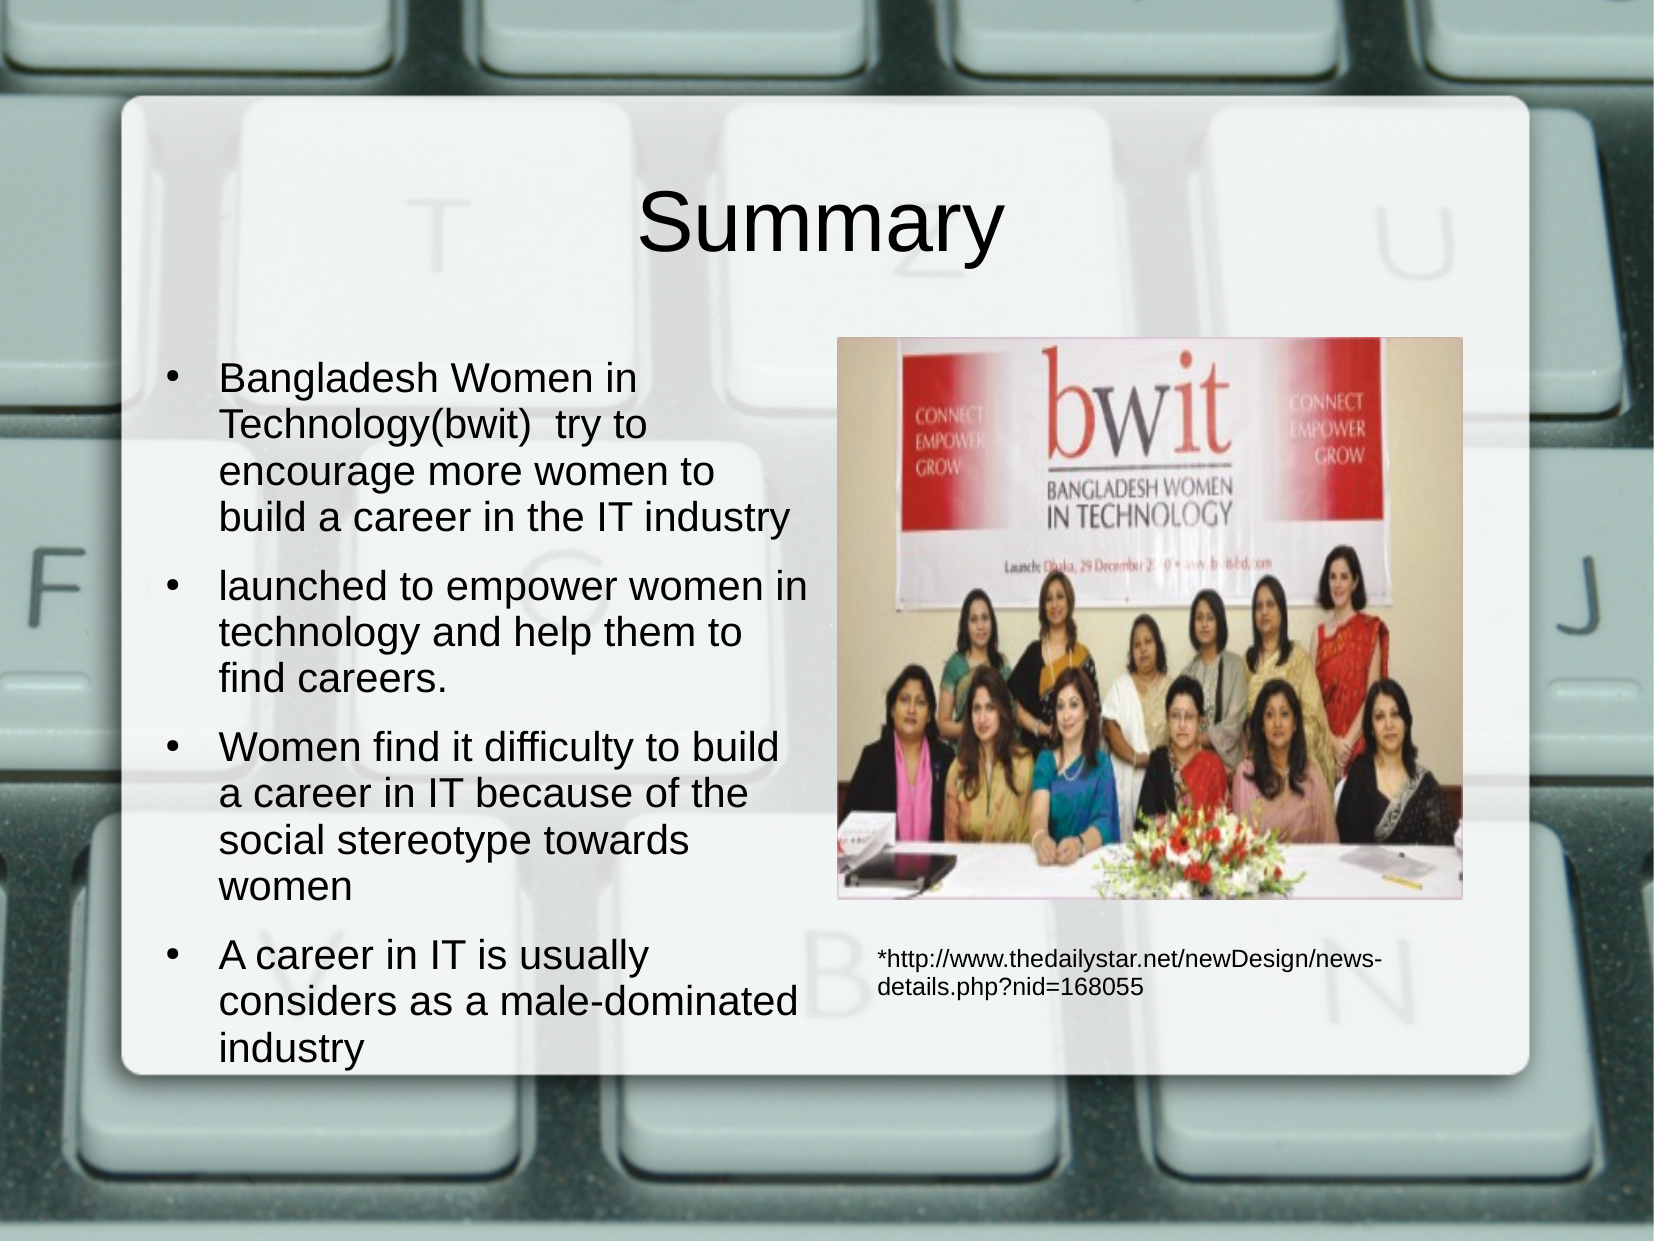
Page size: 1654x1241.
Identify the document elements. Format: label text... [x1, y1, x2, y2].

list Bangladesh Women in Technology(bwit) try to encourage more women to build a career in the IT industry launched to empower women in technology and help them to find careers. Women find it difficulty to build a career in IT because of the social stereotype towards women A career in IT is usually considers as a male-dominated industry [147, 354, 811, 1076]
title Summary [135, 117, 1506, 325]
text_box *http://www.thedailystar.net/newDesign/news-details.php?nid=168055 [862, 937, 1463, 1009]
picture [0, 0, 1654, 1241]
